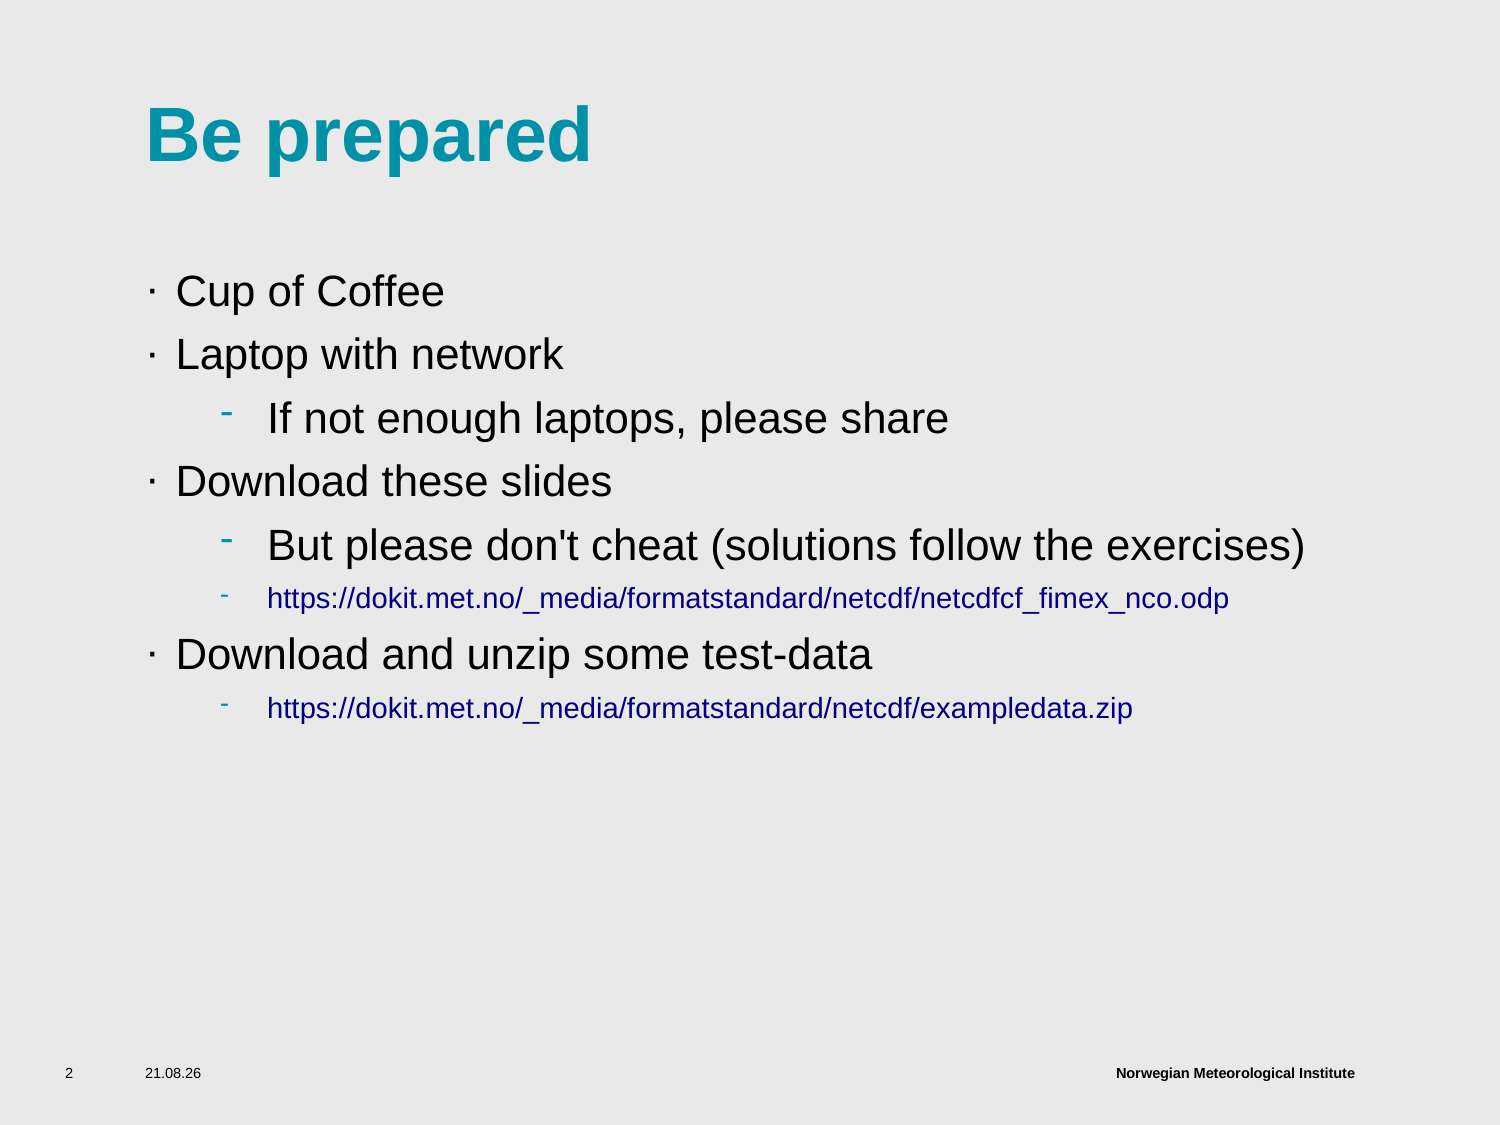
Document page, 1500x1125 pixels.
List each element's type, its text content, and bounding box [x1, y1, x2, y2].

list Cup of Coffee Laptop with network If not enough laptops, please share Download these slides But please don't cheat (solutions follow the exercises) https://dokit.met.no/_media/formatstandard/netcdf/netcdfcf_fimex_nco.odp Download and unzip some test-data https://dokit.met.no/_media/formatstandard/netcdf/exampledata.zip [145, 262, 1355, 915]
title Be prepared [145, 83, 1355, 178]
